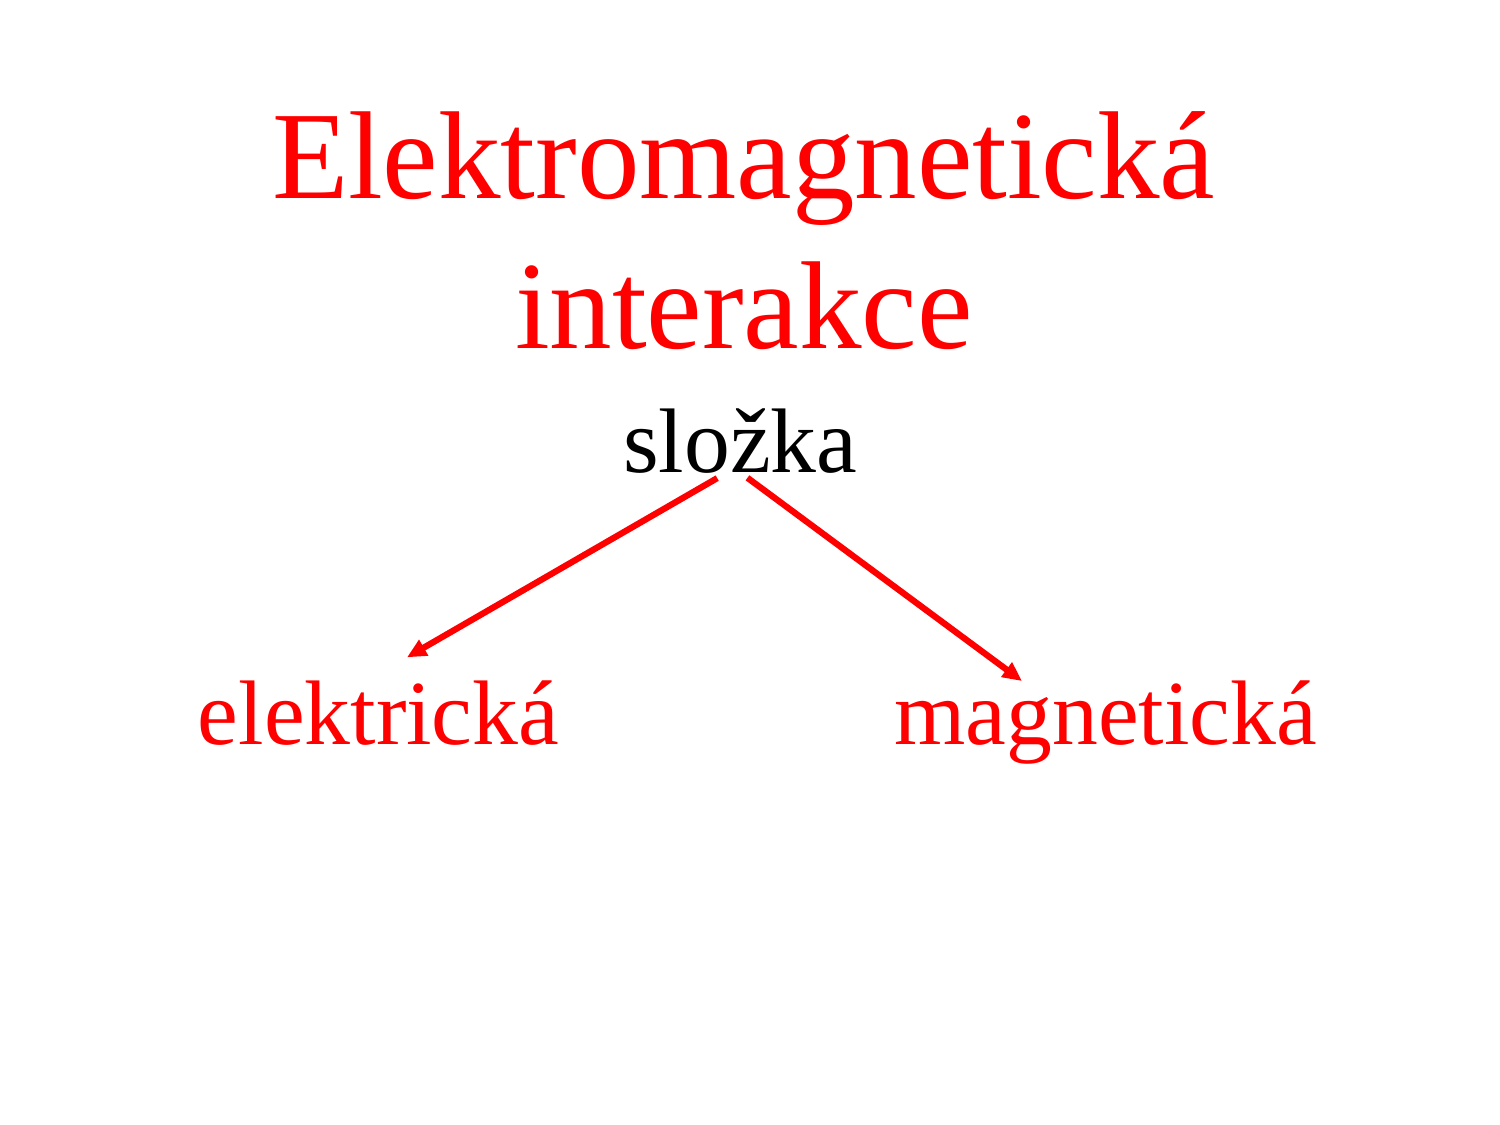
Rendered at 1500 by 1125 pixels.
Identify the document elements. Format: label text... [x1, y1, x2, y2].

text_box složka [608, 373, 880, 499]
text_box Elektromagnetická interakce [53, 66, 1436, 382]
text_box elektrická [183, 645, 597, 771]
text_box magnetická [879, 645, 1377, 771]
